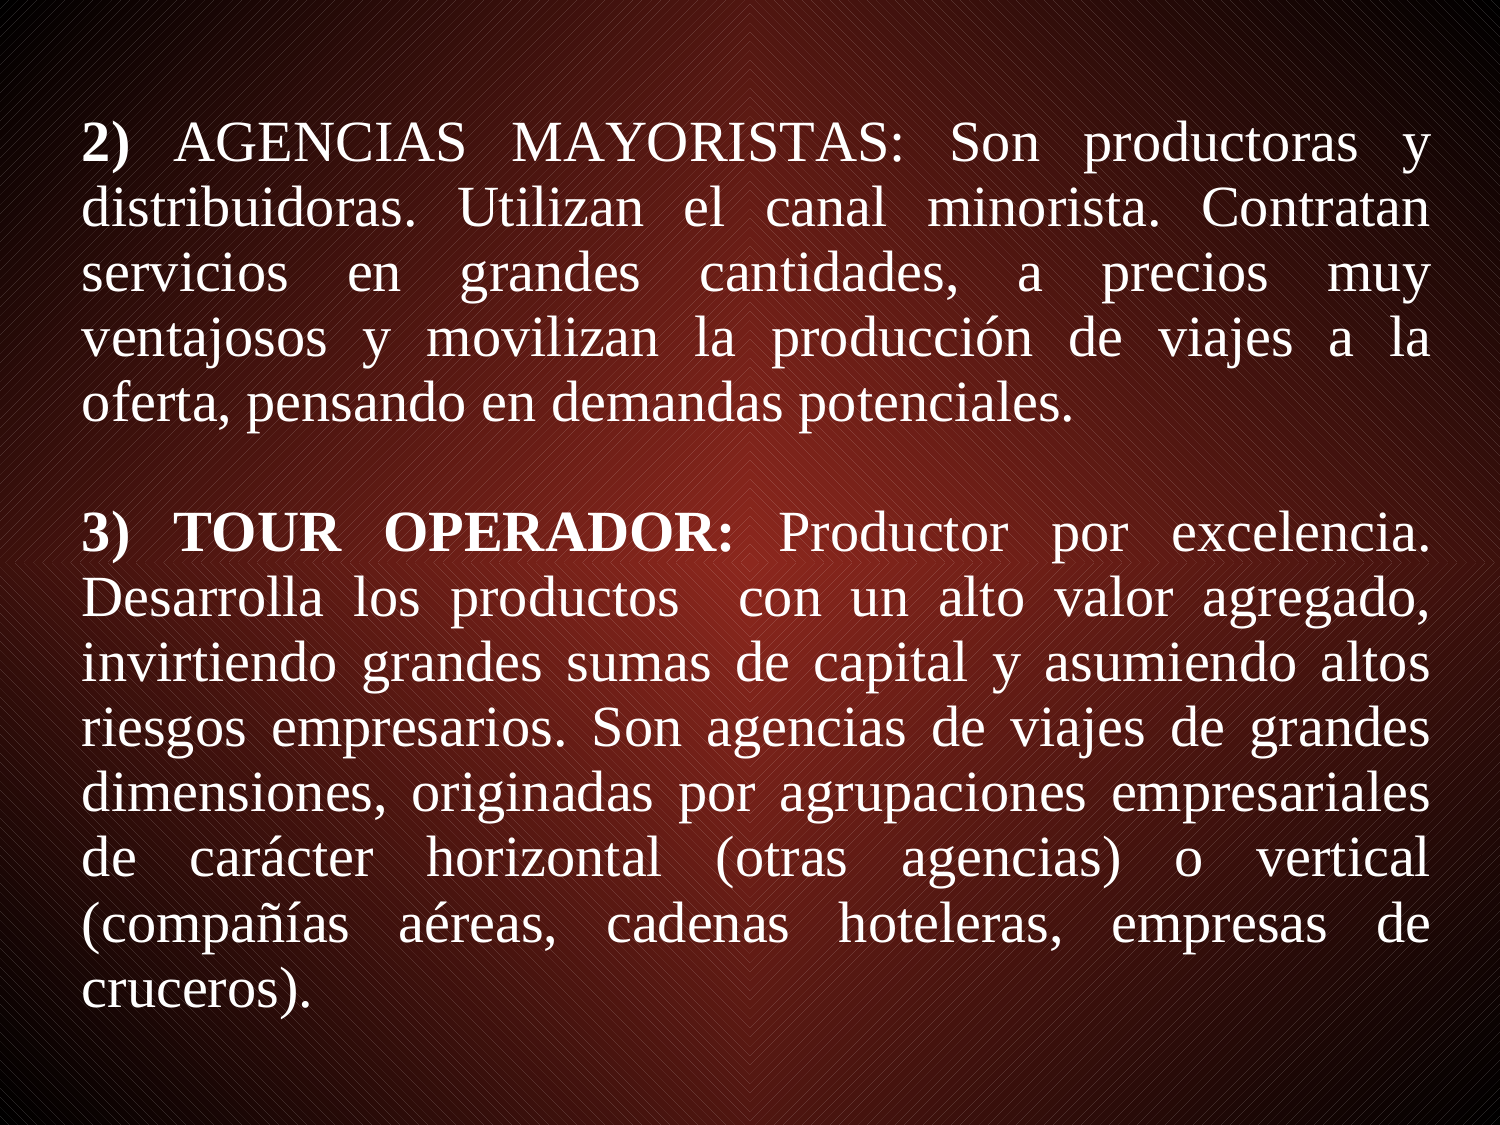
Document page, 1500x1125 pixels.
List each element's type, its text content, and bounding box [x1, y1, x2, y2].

text_box 2) AGENCIAS MAYORISTAS: Son productoras y distribuidoras. Utilizan el canal minorista. Contratan servicios en grandes cantidades, a precios muy ventajosos y movilizan la producción de viajes a la oferta, pensando en demandas potenciales. 3) TOUR OPERADOR: Productor por excelencia. Desarrolla los productos con un alto valor agregado, invirtiendo grandes sumas de capital y asumiendo altos riesgos empresarios. Son agencias de viajes de grandes dimensiones, originadas por agrupaciones empresariales de carácter horizontal (otras agencias) o vertical (compañías aéreas, cadenas hoteleras, empresas de cruceros). [81, 36, 1432, 1089]
